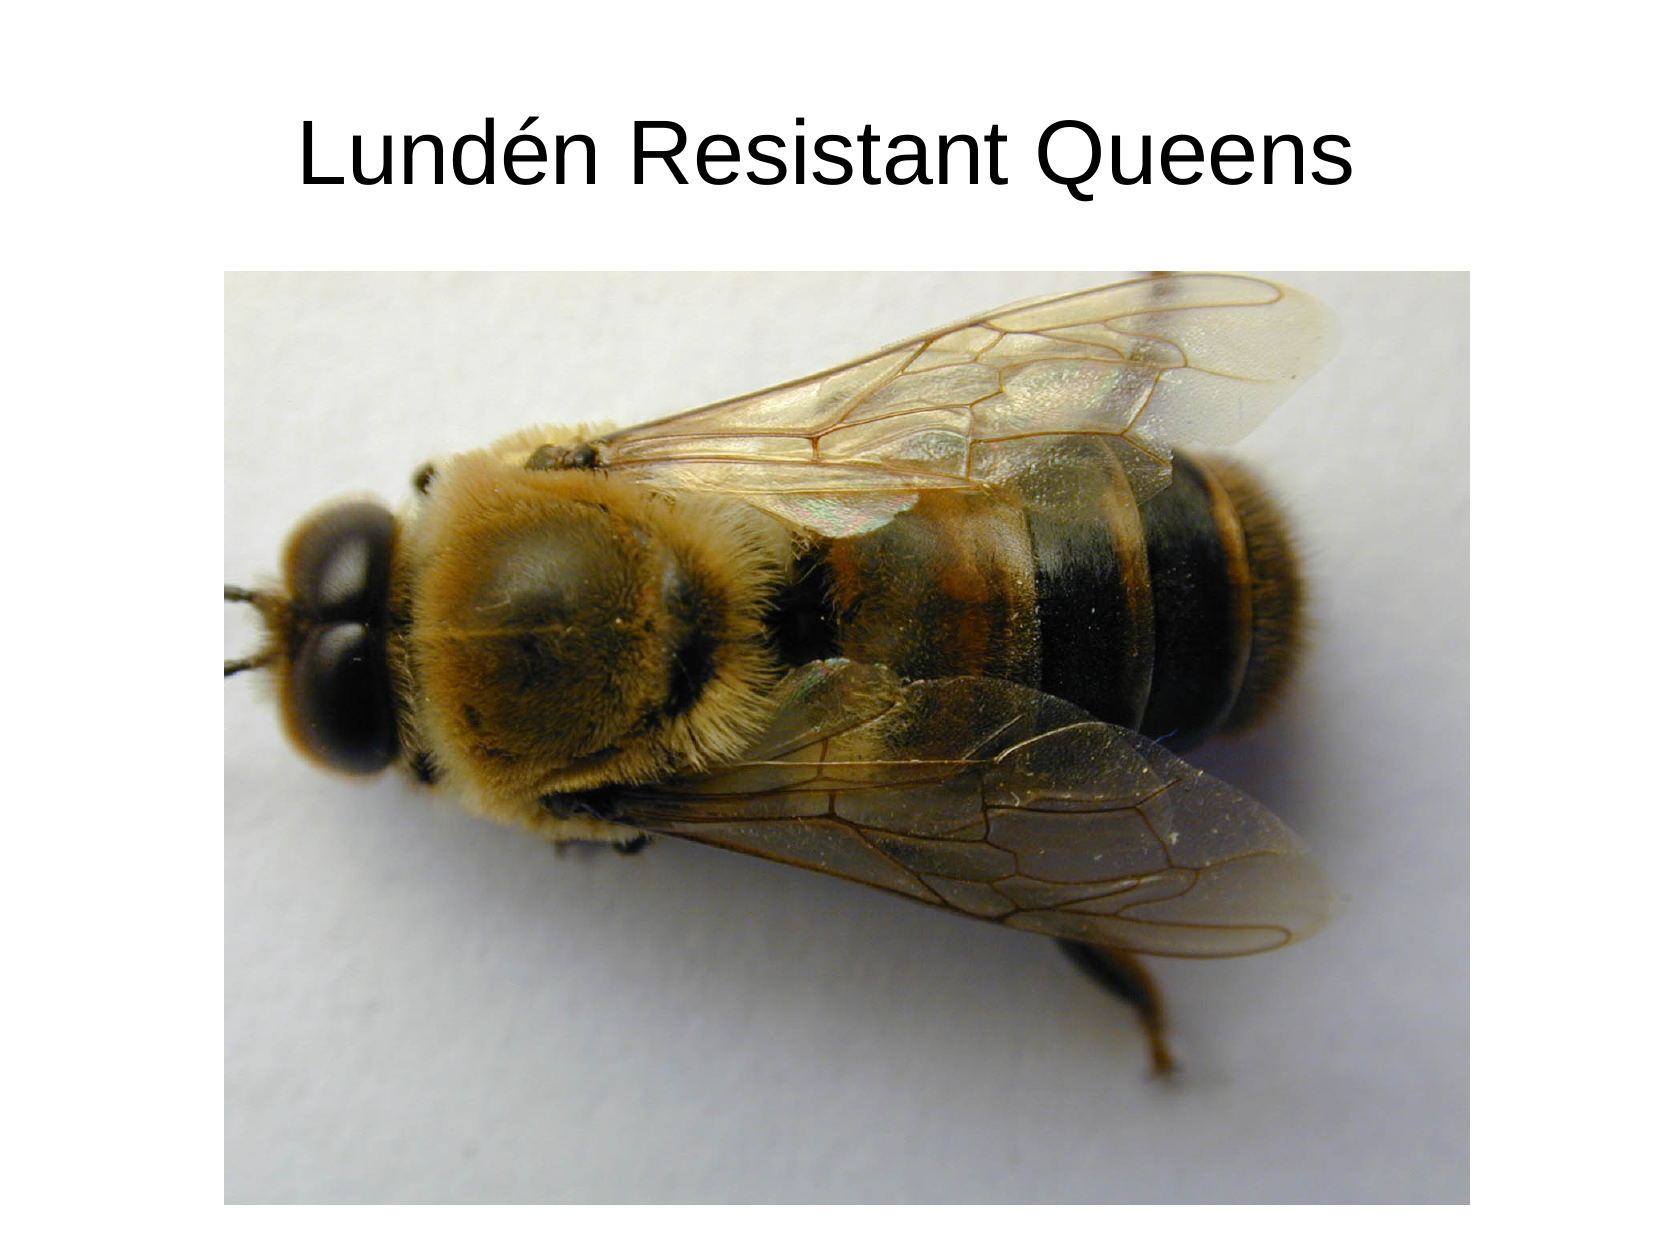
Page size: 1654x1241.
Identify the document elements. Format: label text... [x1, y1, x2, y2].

title Lundén Resistant Queens [82, 49, 1571, 257]
picture [224, 271, 1470, 1205]
